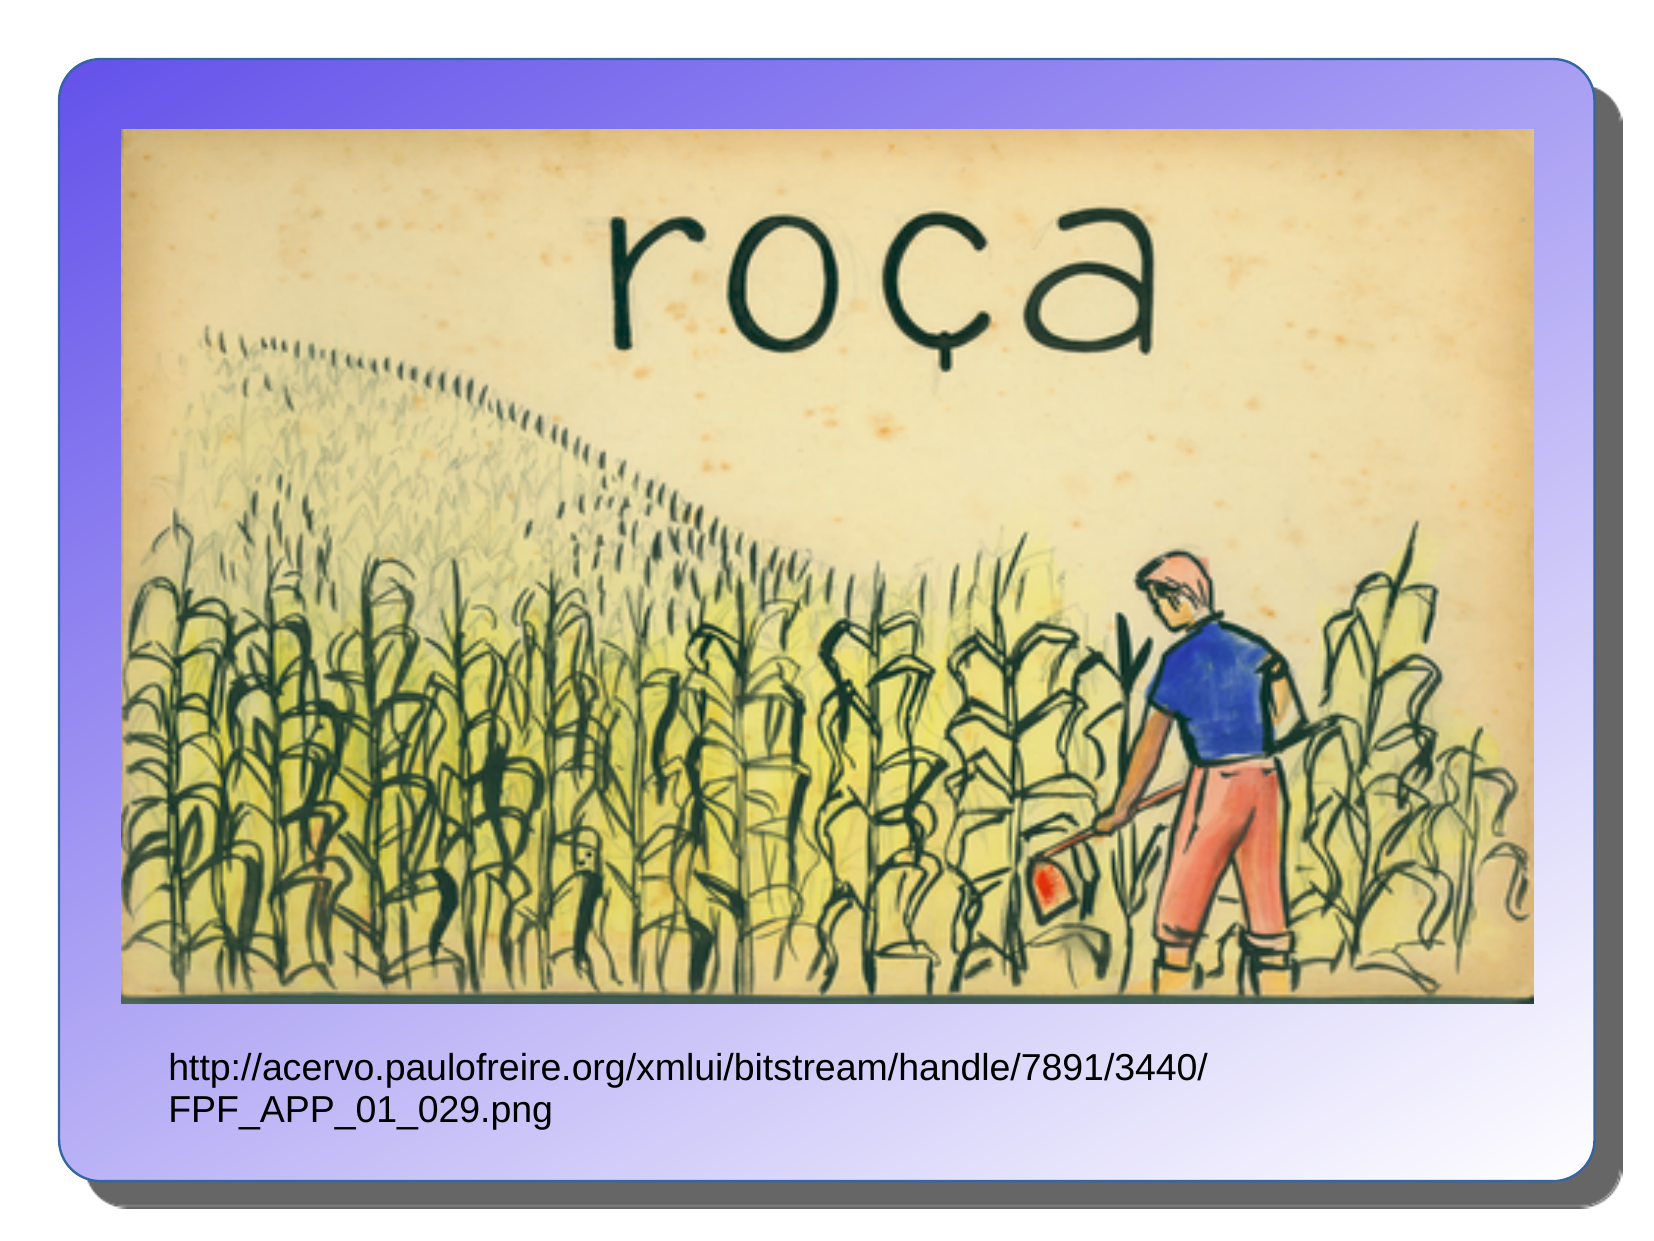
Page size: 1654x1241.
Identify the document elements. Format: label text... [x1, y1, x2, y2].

text_box http://acervo.paulofreire.org/xmlui/bitstream/handle/7891/3440/FPF_APP_01_029.png [153, 1039, 1512, 1139]
picture [121, 129, 1534, 1004]
